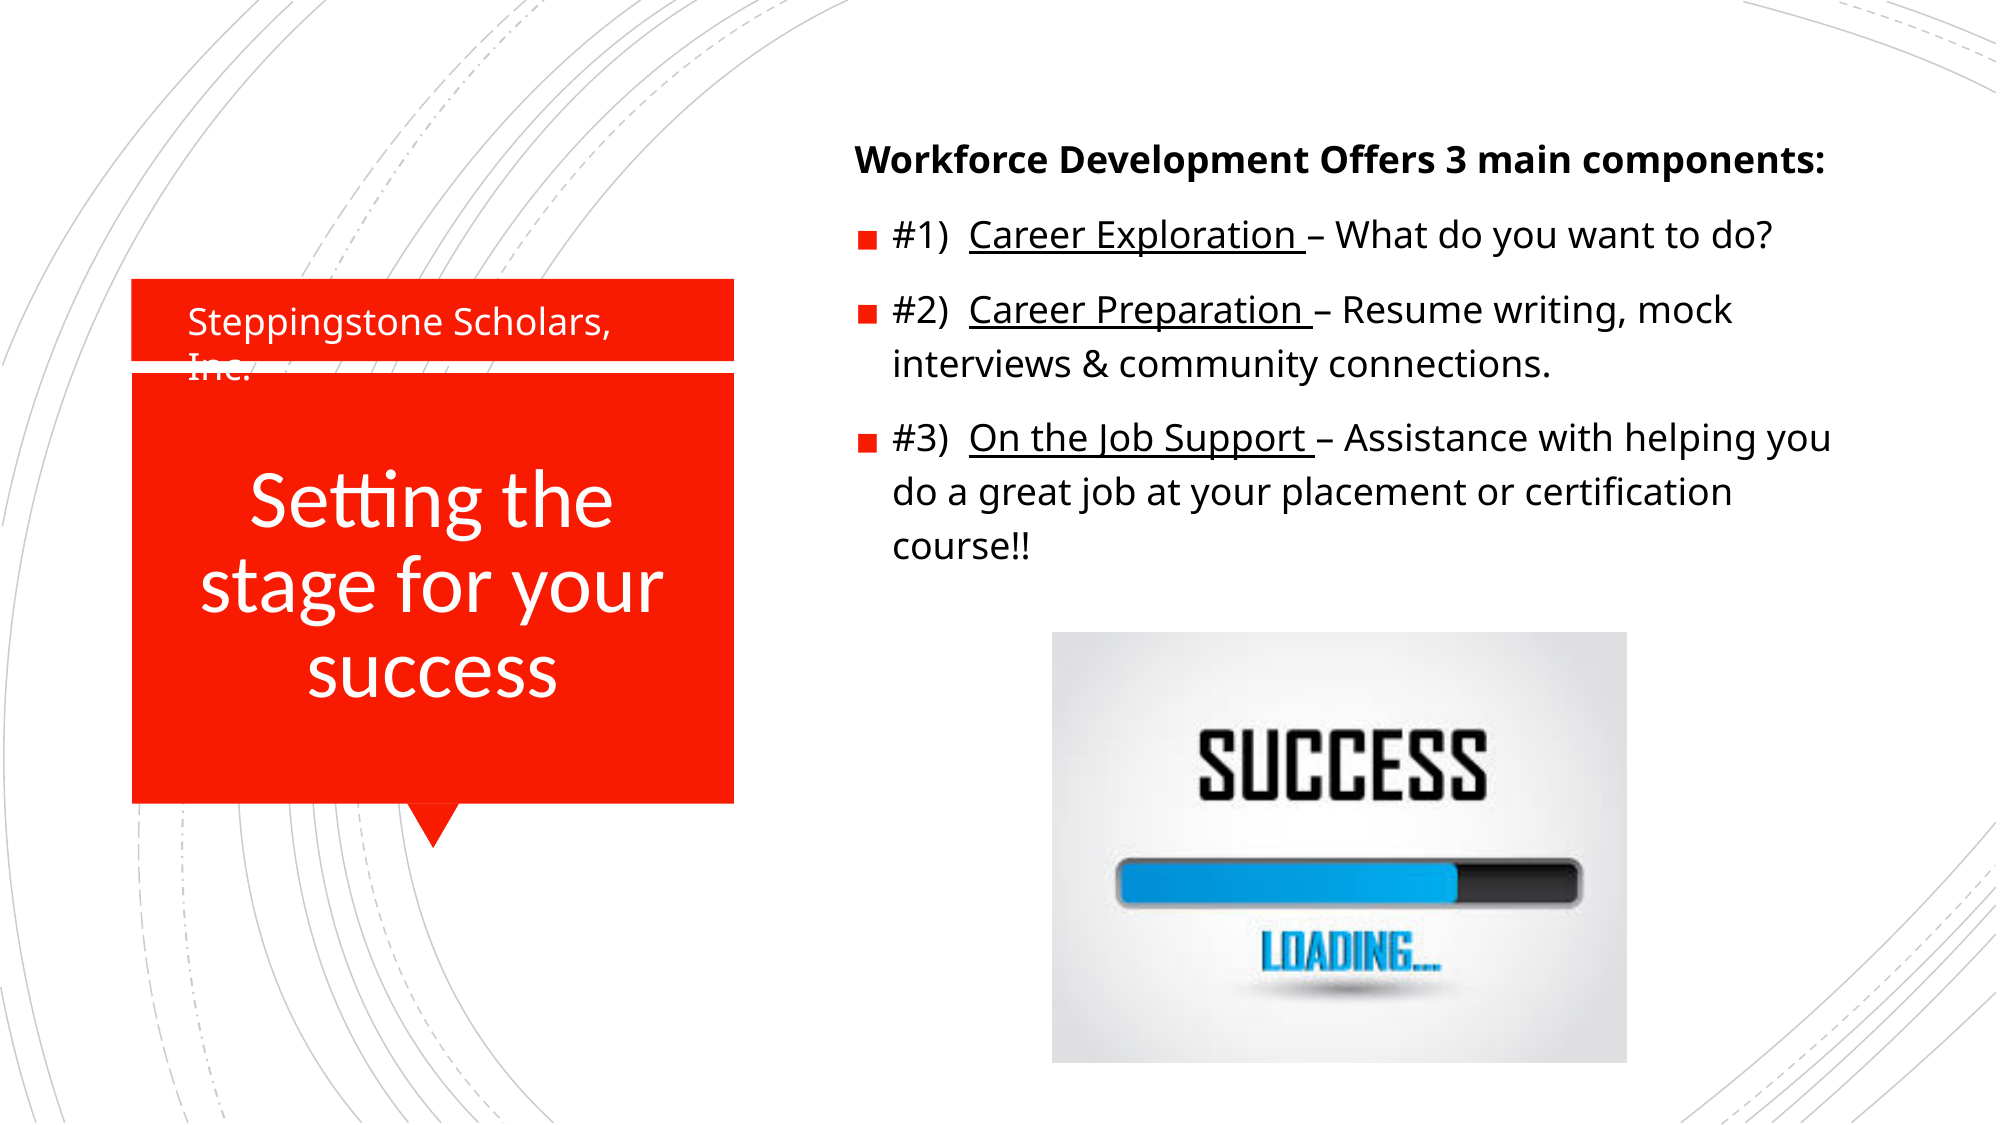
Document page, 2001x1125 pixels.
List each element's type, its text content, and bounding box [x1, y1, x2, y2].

text_box Steppingstone Scholars, Inc. [172, 290, 693, 352]
list Workforce Development Offers 3 main components: #1) Career Exploration – What do you want to do? #2) Career Preparation – Resume writing, mock interviews & community connections. #3) On the Job Support – Assistance with helping you do a great job at your placement or certification course!! [839, 131, 1871, 563]
title Setting the stage for your success [145, 385, 720, 789]
picture [1052, 632, 1627, 1063]
